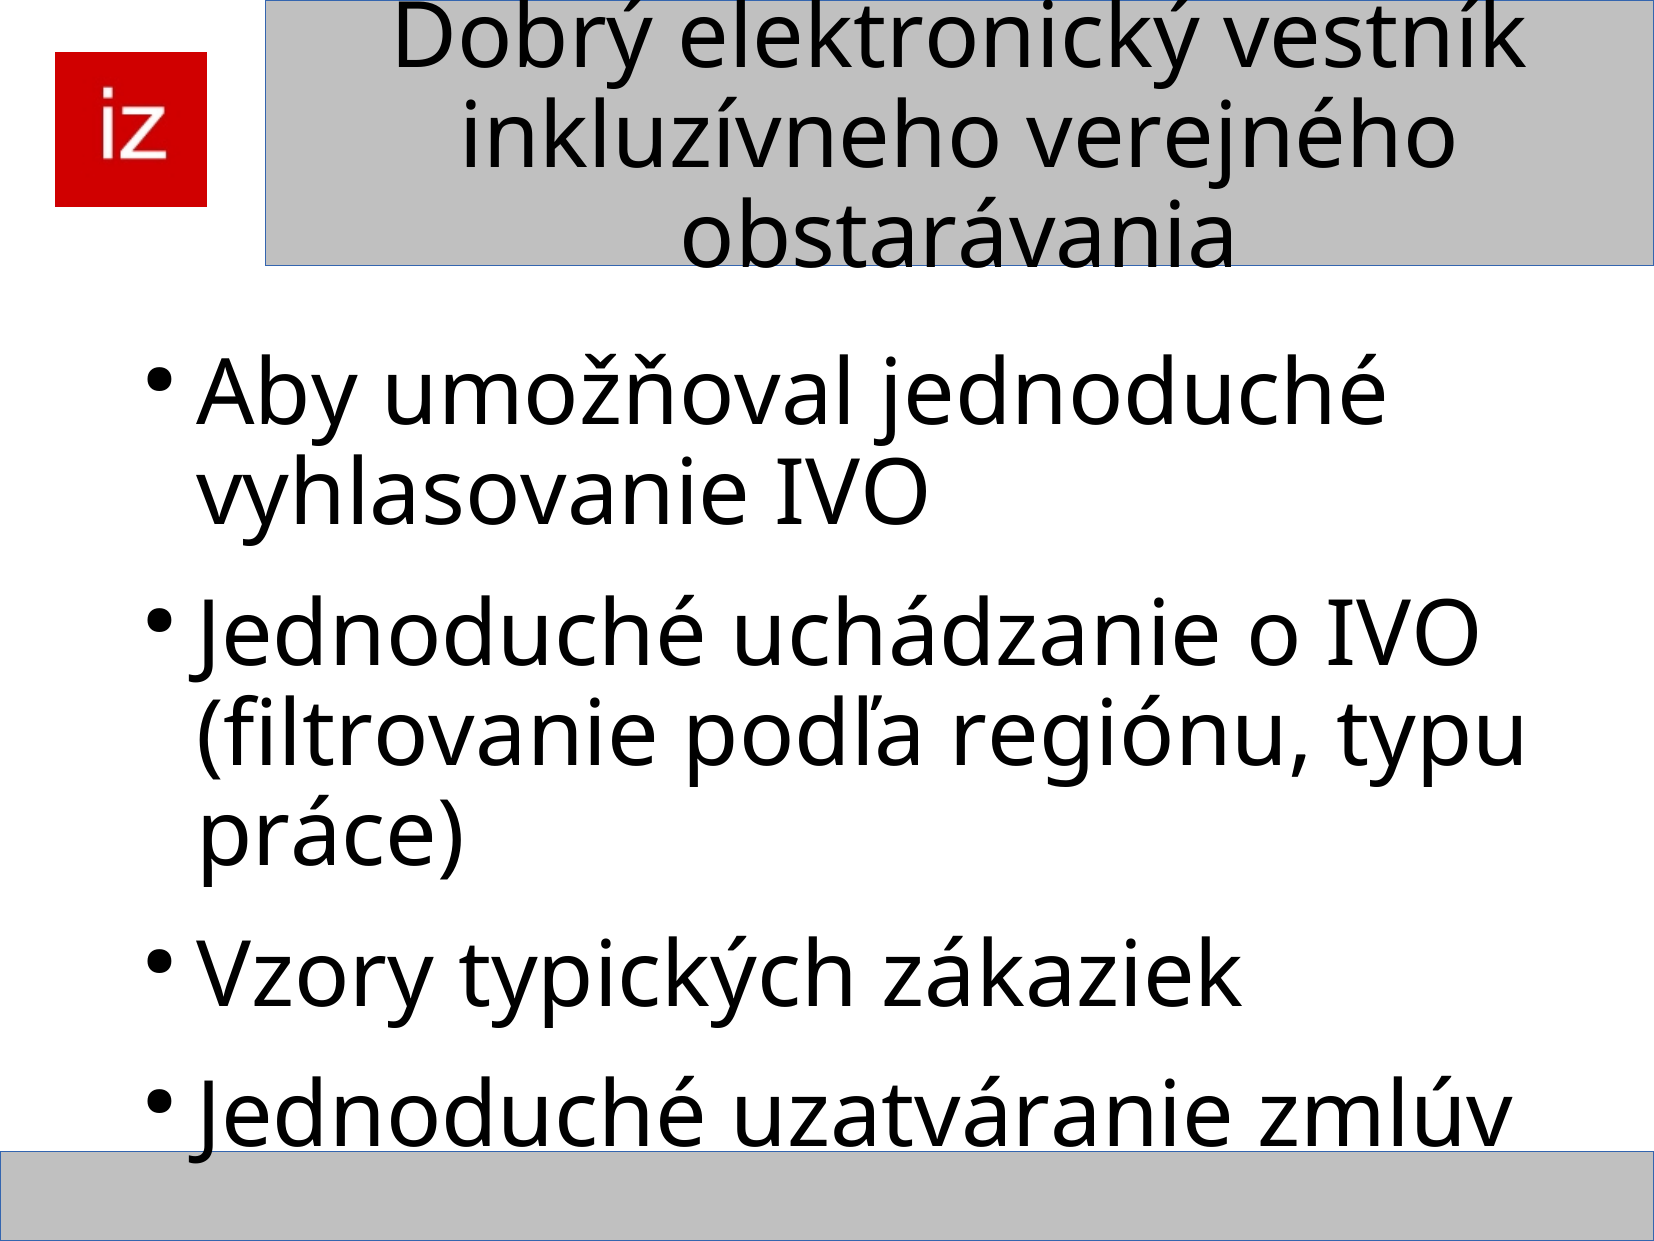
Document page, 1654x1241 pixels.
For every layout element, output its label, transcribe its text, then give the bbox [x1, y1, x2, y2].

list Aby umožňoval jednoduché vyhlasovanie IVO Jednoduché uchádzanie o IVO (filtrovanie podľa regiónu, typu práce) Vzory typických zákaziek Jednoduché uzatváranie zmlúv [29, 344, 1533, 1126]
title Dobrý elektronický vestník inkluzívneho verejného obstarávania [354, 0, 1565, 281]
picture [55, 52, 207, 207]
